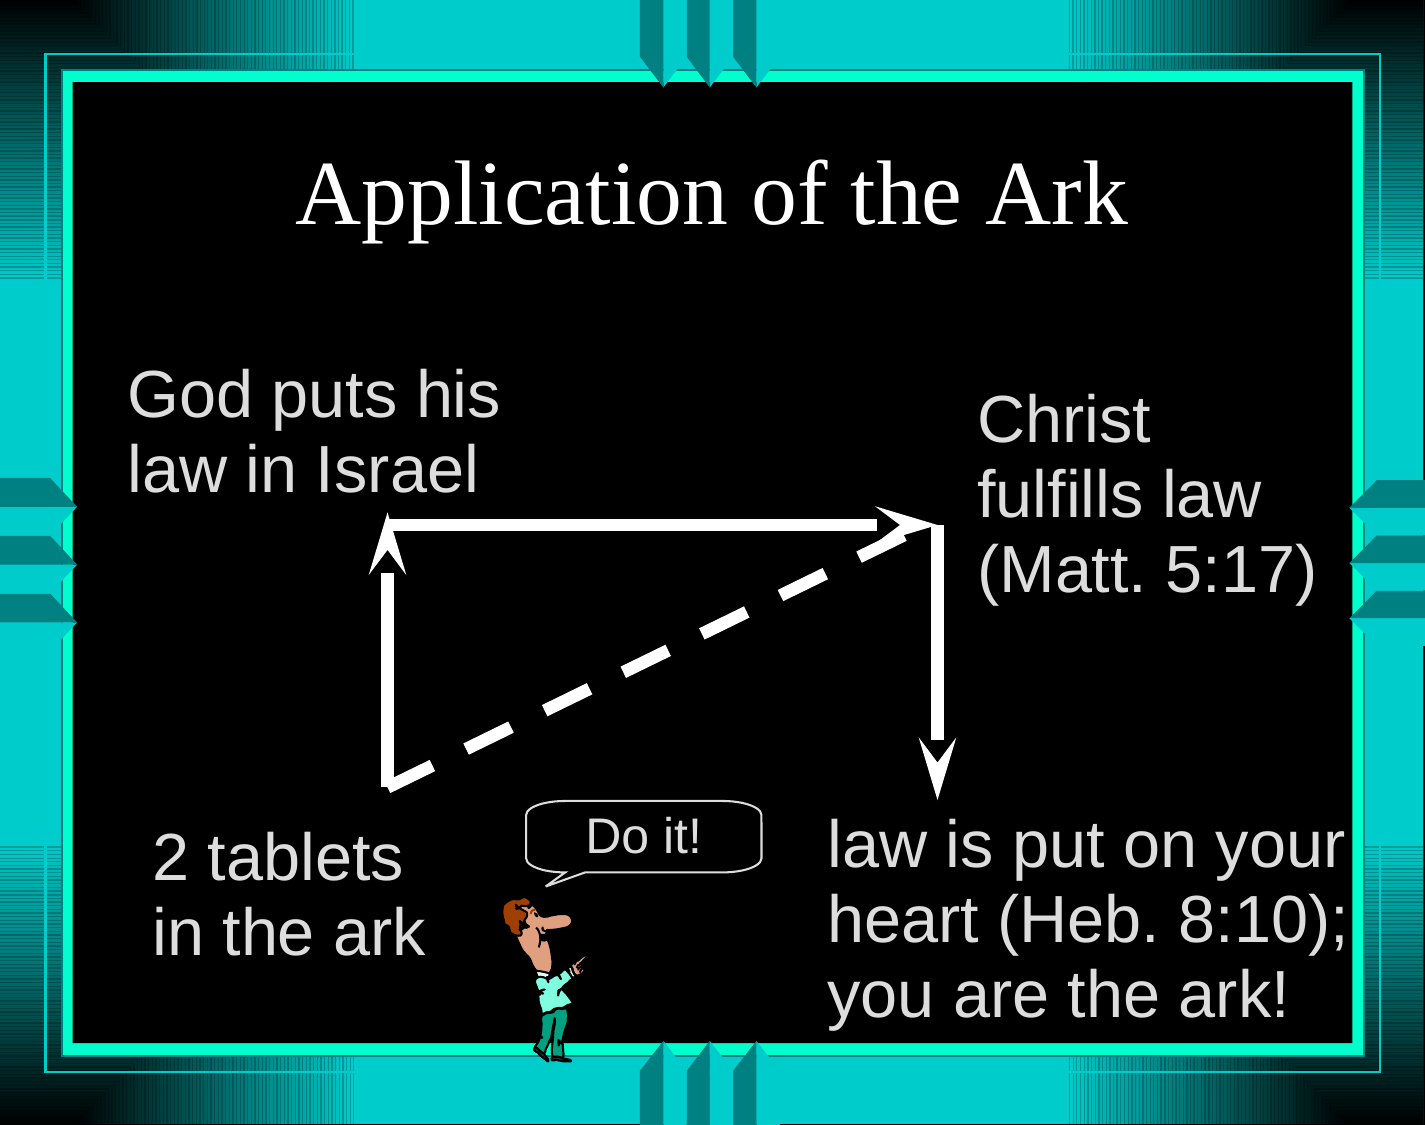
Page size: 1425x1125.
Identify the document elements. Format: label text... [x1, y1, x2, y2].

text_box Christ fulfills law (Matt. 5:17) [962, 374, 1338, 615]
title Application of the Ark [106, 99, 1319, 288]
text_box [534, 1047, 549, 1062]
text_box law is put on your heart (Heb. 8:10); you are the ark! [812, 799, 1388, 1040]
text_box [502, 897, 585, 1016]
text_box 2 tablets in the ark [137, 812, 488, 978]
text_box [551, 1057, 572, 1062]
text_box [577, 954, 587, 964]
text_box God puts his law in Israel [112, 349, 538, 515]
text_box Do it! [526, 800, 762, 887]
